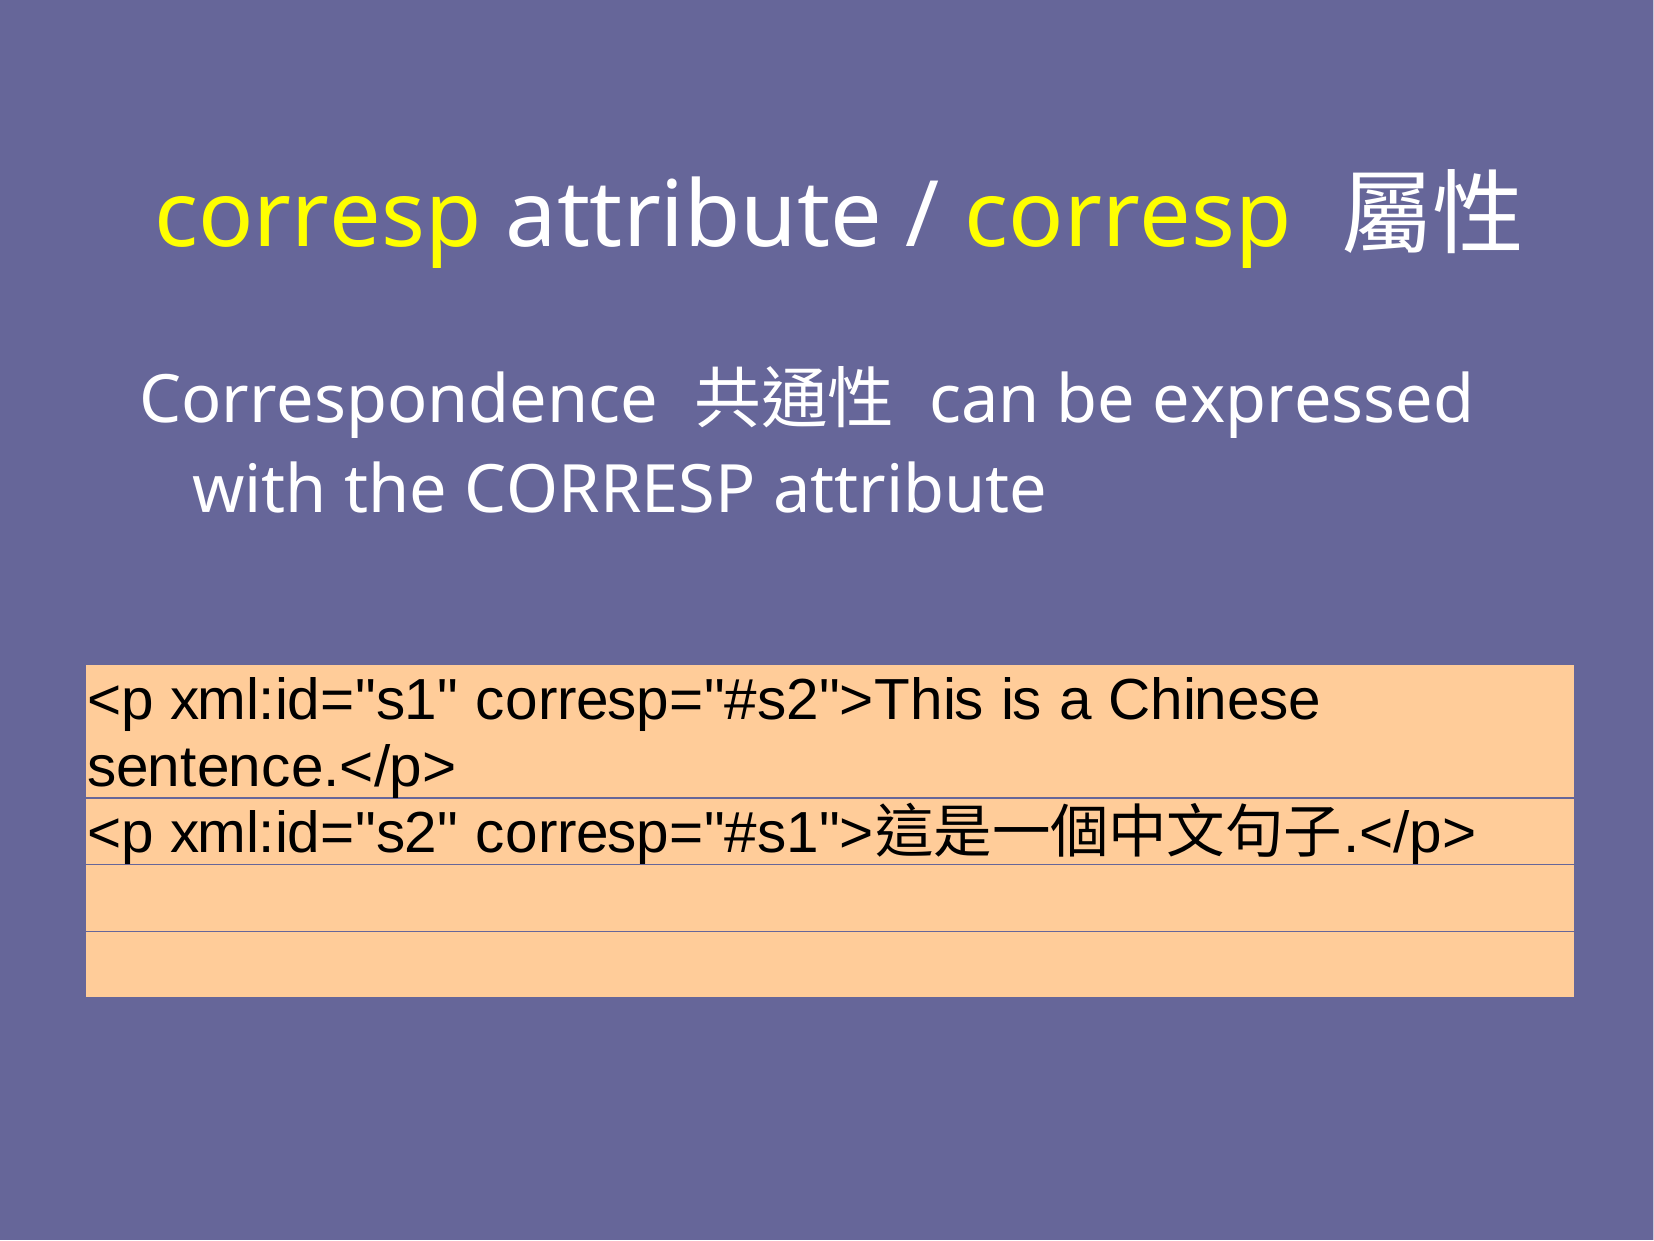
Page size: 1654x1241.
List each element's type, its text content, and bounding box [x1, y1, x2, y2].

title corresp attribute / corresp 屬性 [121, 102, 1534, 310]
chart [85, 665, 1576, 1201]
list Correspondence 共通性 can be expressed with the CORRESP attribute [121, 344, 1534, 665]
